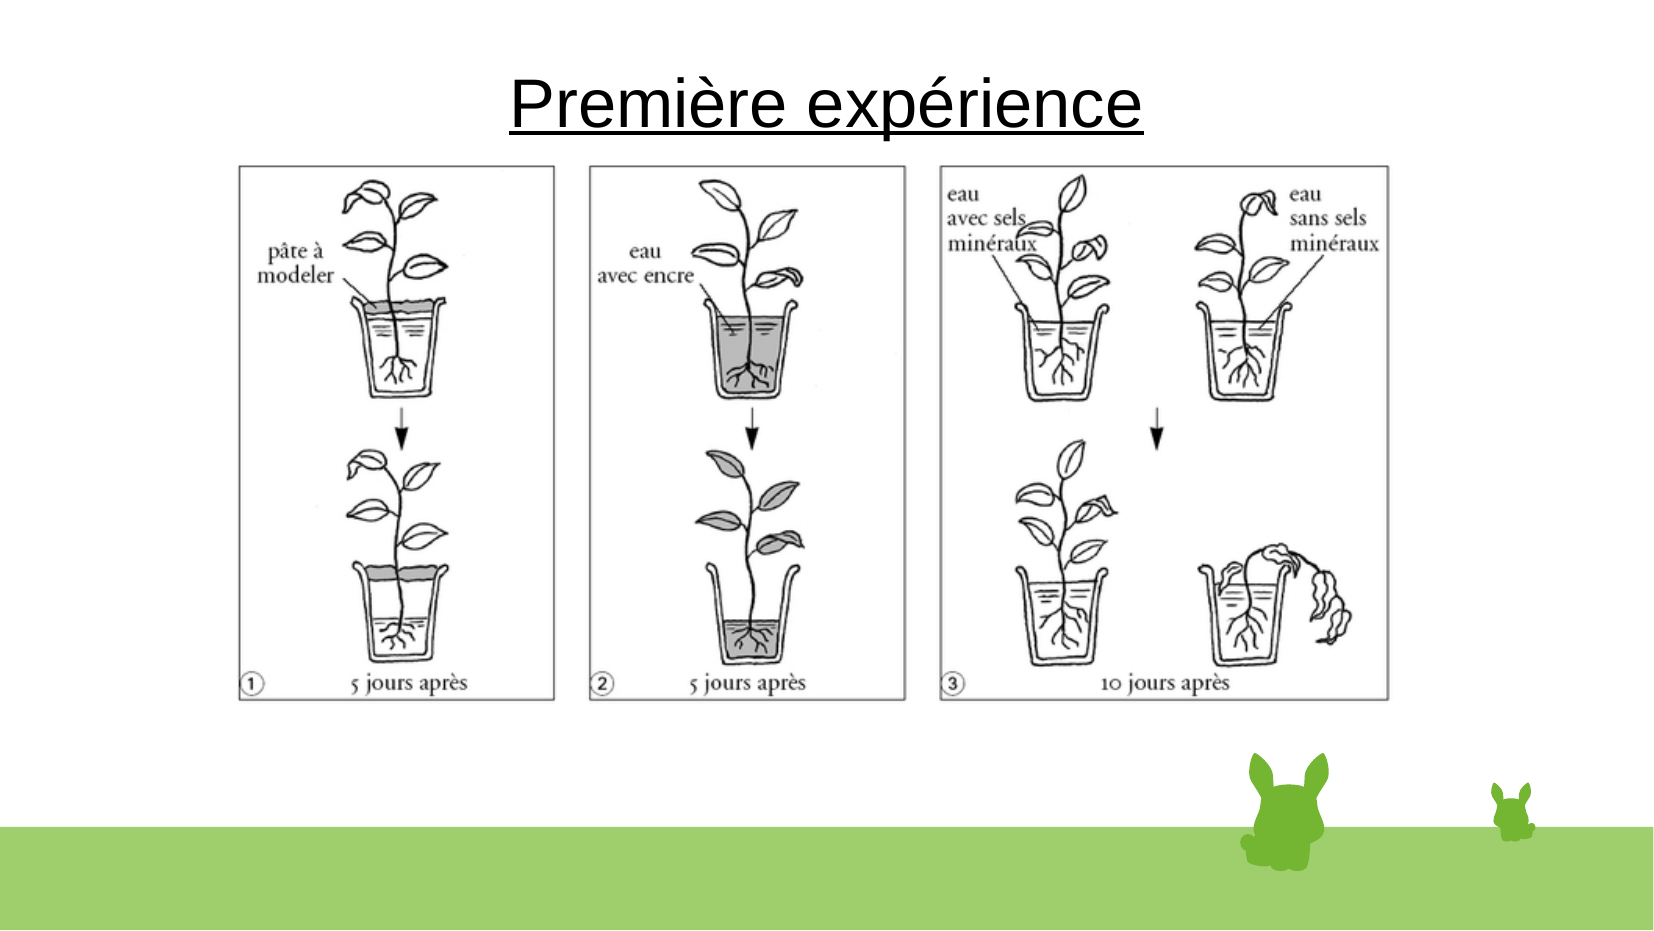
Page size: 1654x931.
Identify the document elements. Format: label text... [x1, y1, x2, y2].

picture [236, 147, 1393, 709]
title Première expérience [88, 29, 1565, 178]
